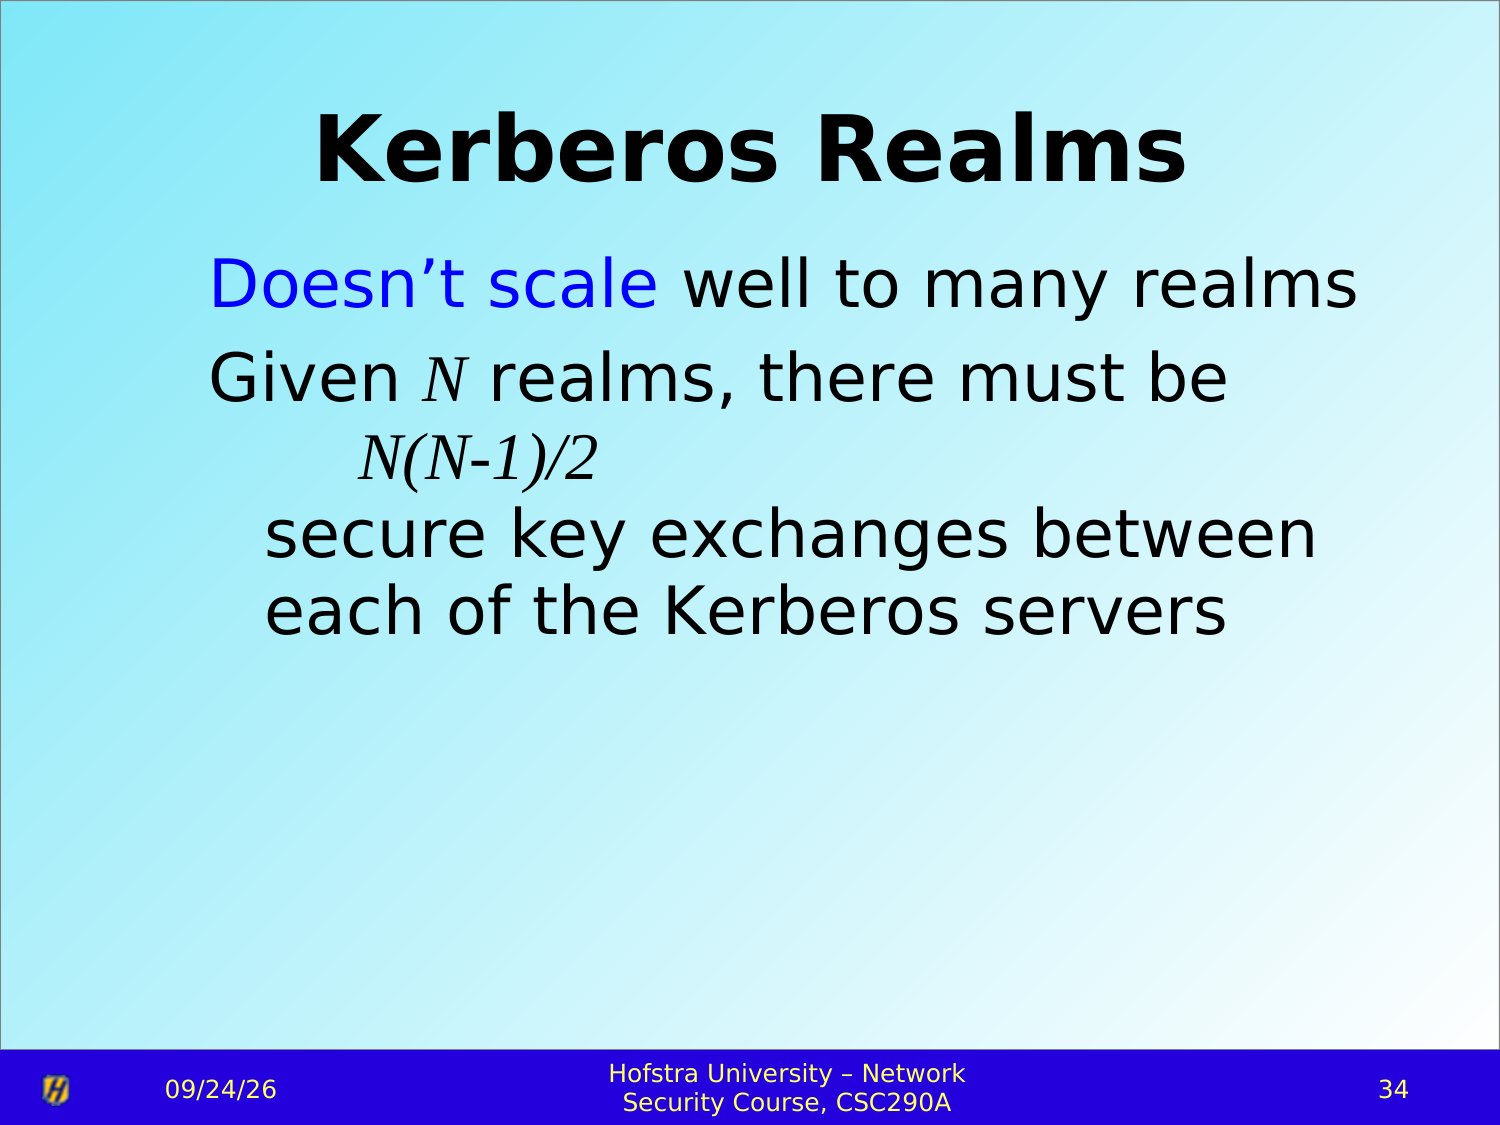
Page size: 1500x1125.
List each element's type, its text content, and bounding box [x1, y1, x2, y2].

list Doesn’t scale well to many realms Given N realms, there must be N(N-1)/2 secure key exchanges between each of the Kerberos servers [193, 237, 1469, 1006]
title Kerberos Realms [112, 84, 1391, 212]
picture [37, 1072, 76, 1110]
